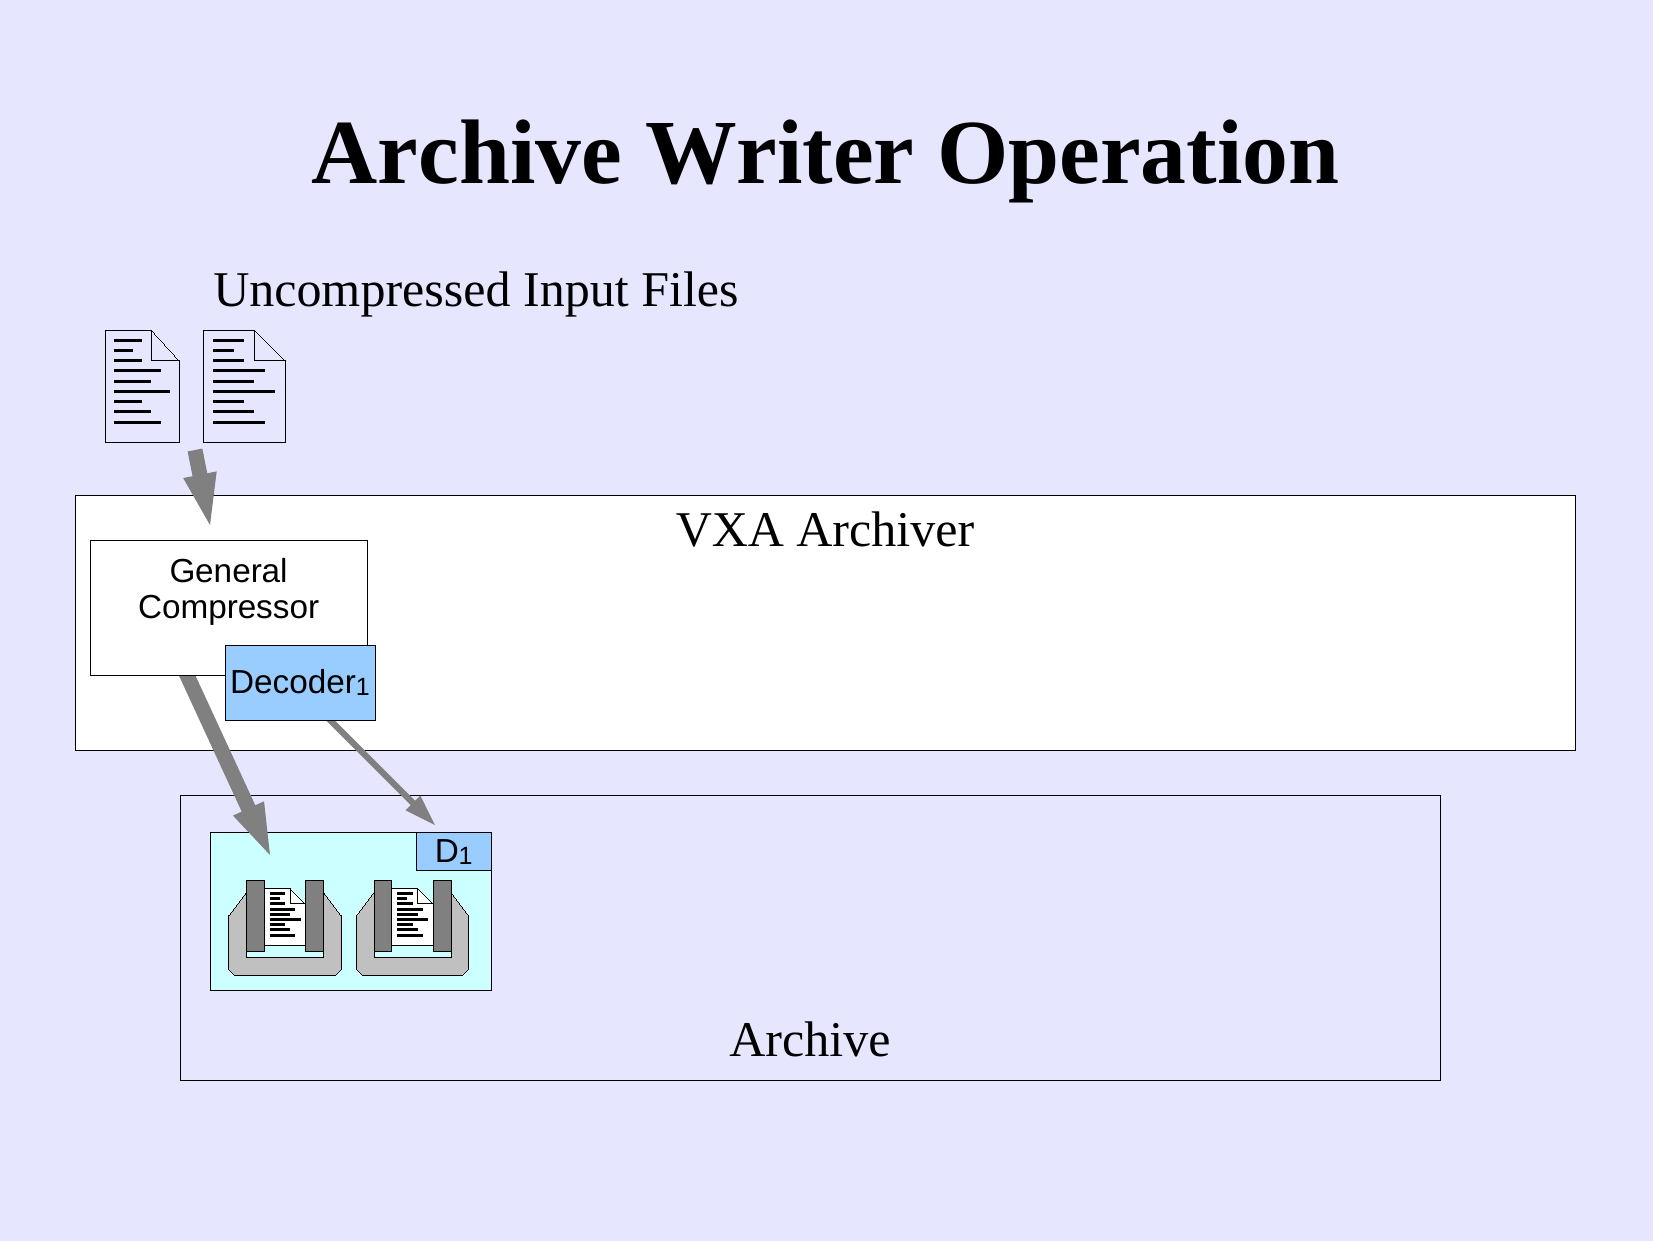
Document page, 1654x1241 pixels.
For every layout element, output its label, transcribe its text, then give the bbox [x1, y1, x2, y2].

text_box Decoder1 [225, 645, 376, 721]
text_box [337, 571, 1576, 751]
text_box VXA Archiver [75, 495, 1576, 571]
text_box Uncompressed Input Files [120, 255, 833, 331]
text_box D1 [416, 832, 492, 871]
text_box [197, 676, 355, 751]
title Archive Writer Operation [82, 49, 1571, 257]
text_box General Compressor [90, 571, 368, 676]
text_box [75, 571, 213, 751]
text_box Archive [180, 1005, 1441, 1081]
text_box [210, 832, 492, 991]
